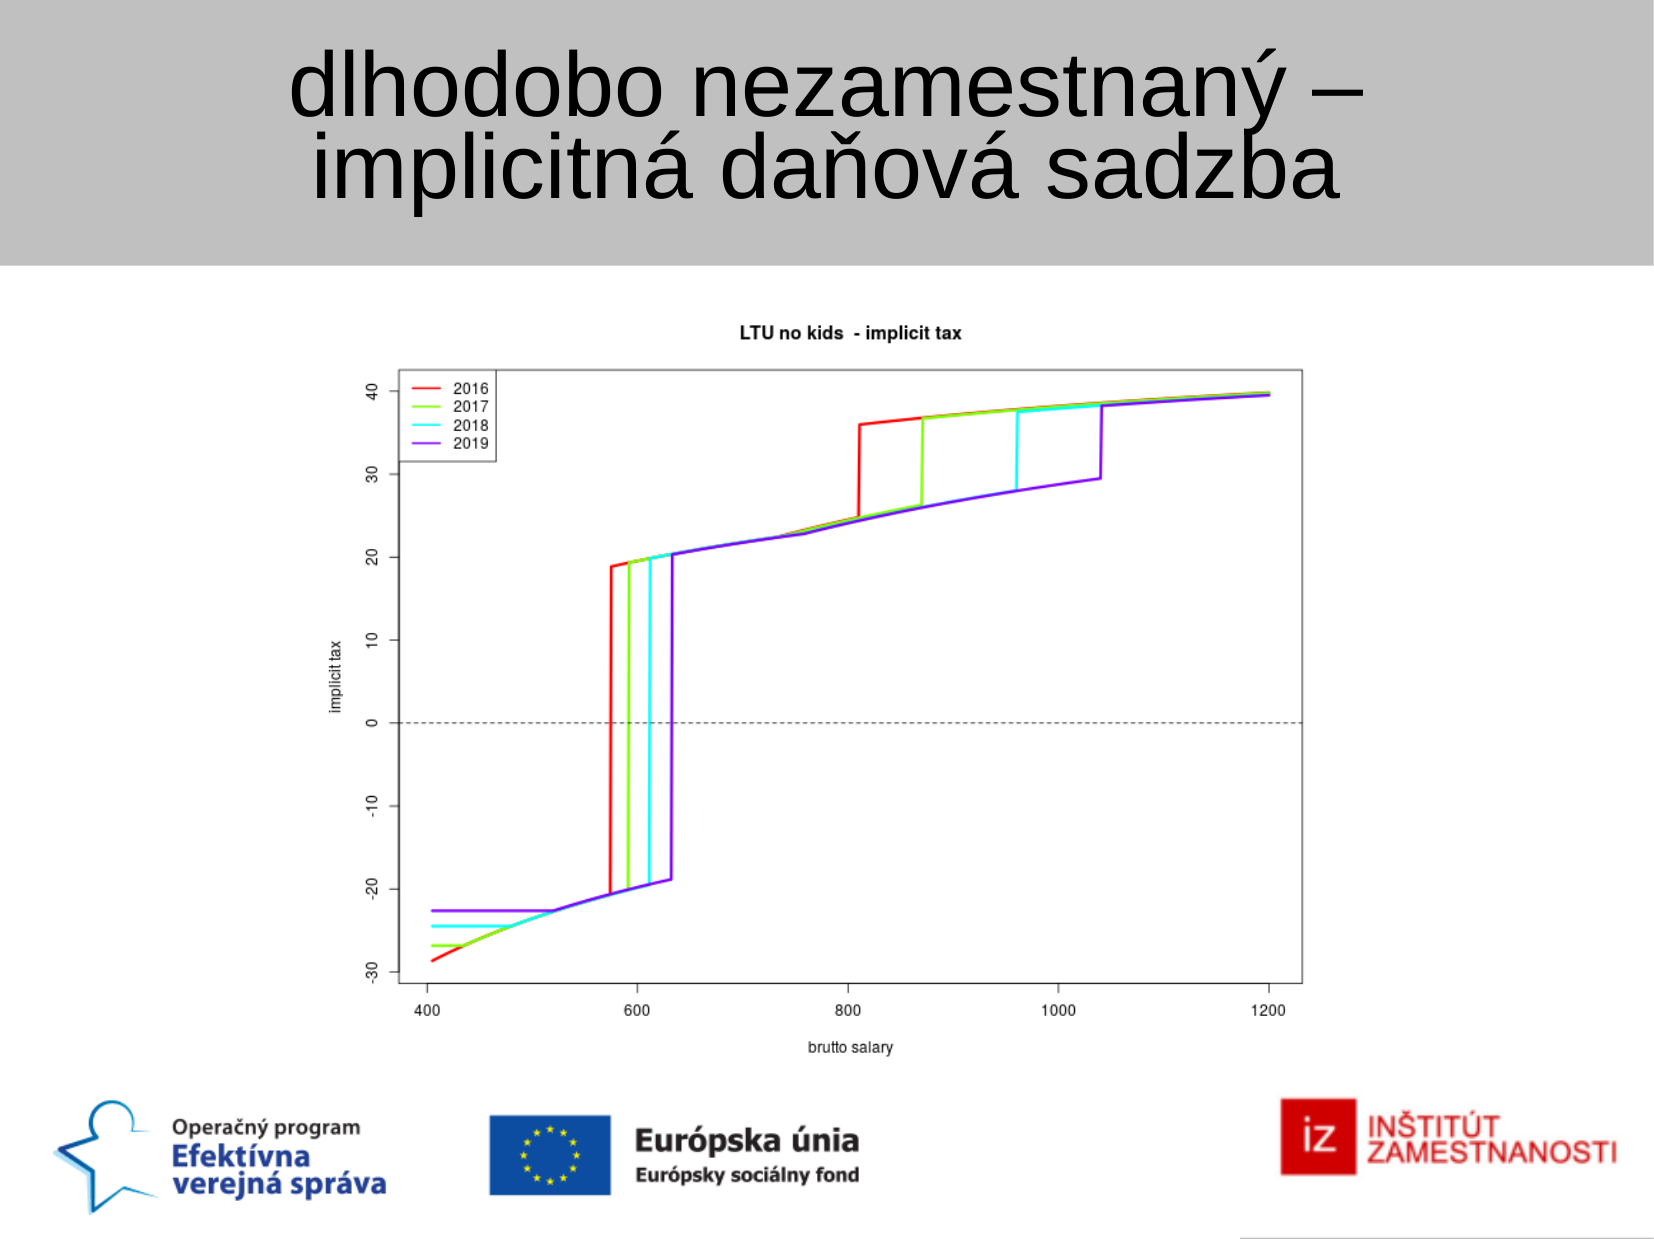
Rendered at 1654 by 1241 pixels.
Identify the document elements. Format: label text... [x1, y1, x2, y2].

picture [29, 295, 1654, 1241]
title dlhodobo nezamestnaný – implicitná daňová sadzba [88, 29, 1565, 237]
